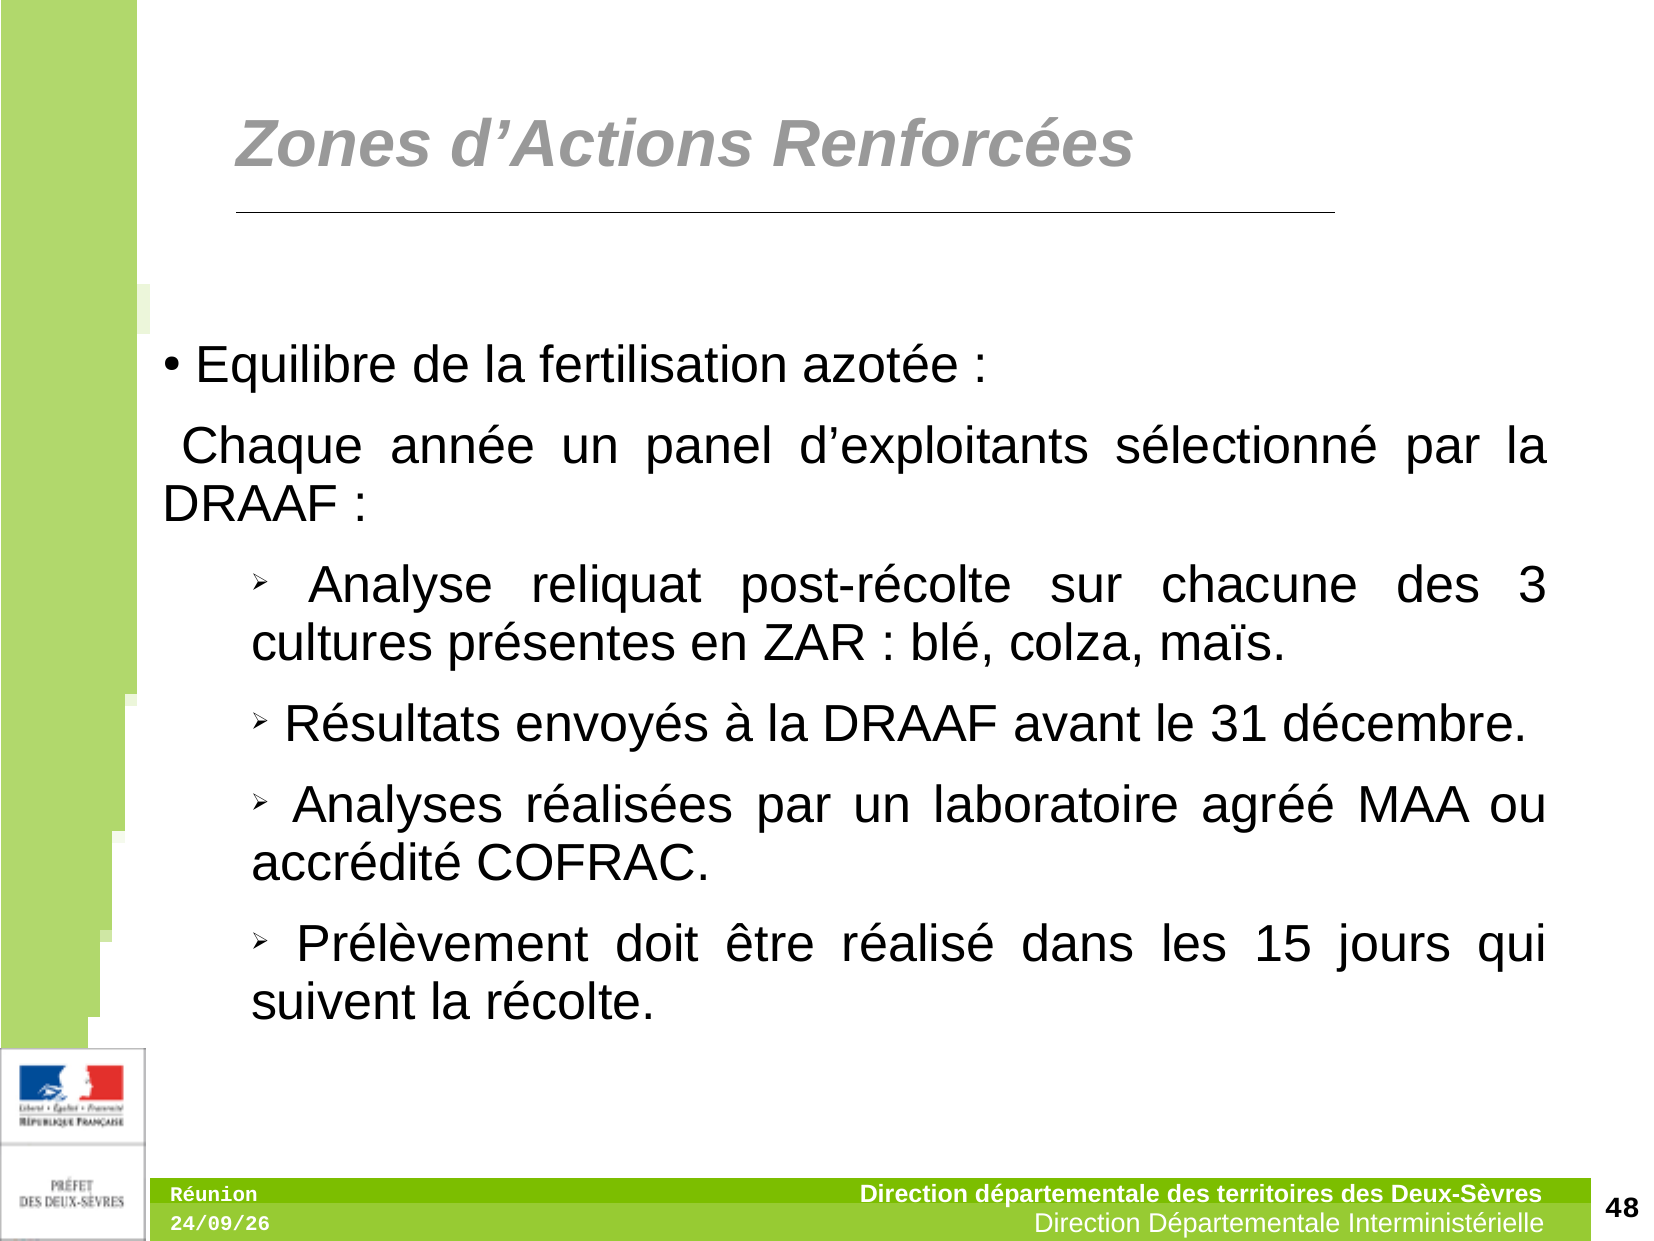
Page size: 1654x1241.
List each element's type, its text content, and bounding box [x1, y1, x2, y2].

list Equilibre de la fertilisation azotée : Chaque année un panel d’exploitants sélectionné par la DRAAF : Analyse reliquat post-récolte sur chacune des 3 cultures présentes en ZAR : blé, colza, maïs. Résultats envoyés à la DRAAF avant le 31 décembre. Analyses réalisées par un laboratoire agréé MAA ou accrédité COFRAC. Prélèvement doit être réalisé dans les 15 jours qui suivent la récolte. [162, 335, 1549, 1157]
title Zones d’Actions Renforcées [236, 69, 1447, 218]
picture [0, 0, 1654, 1241]
